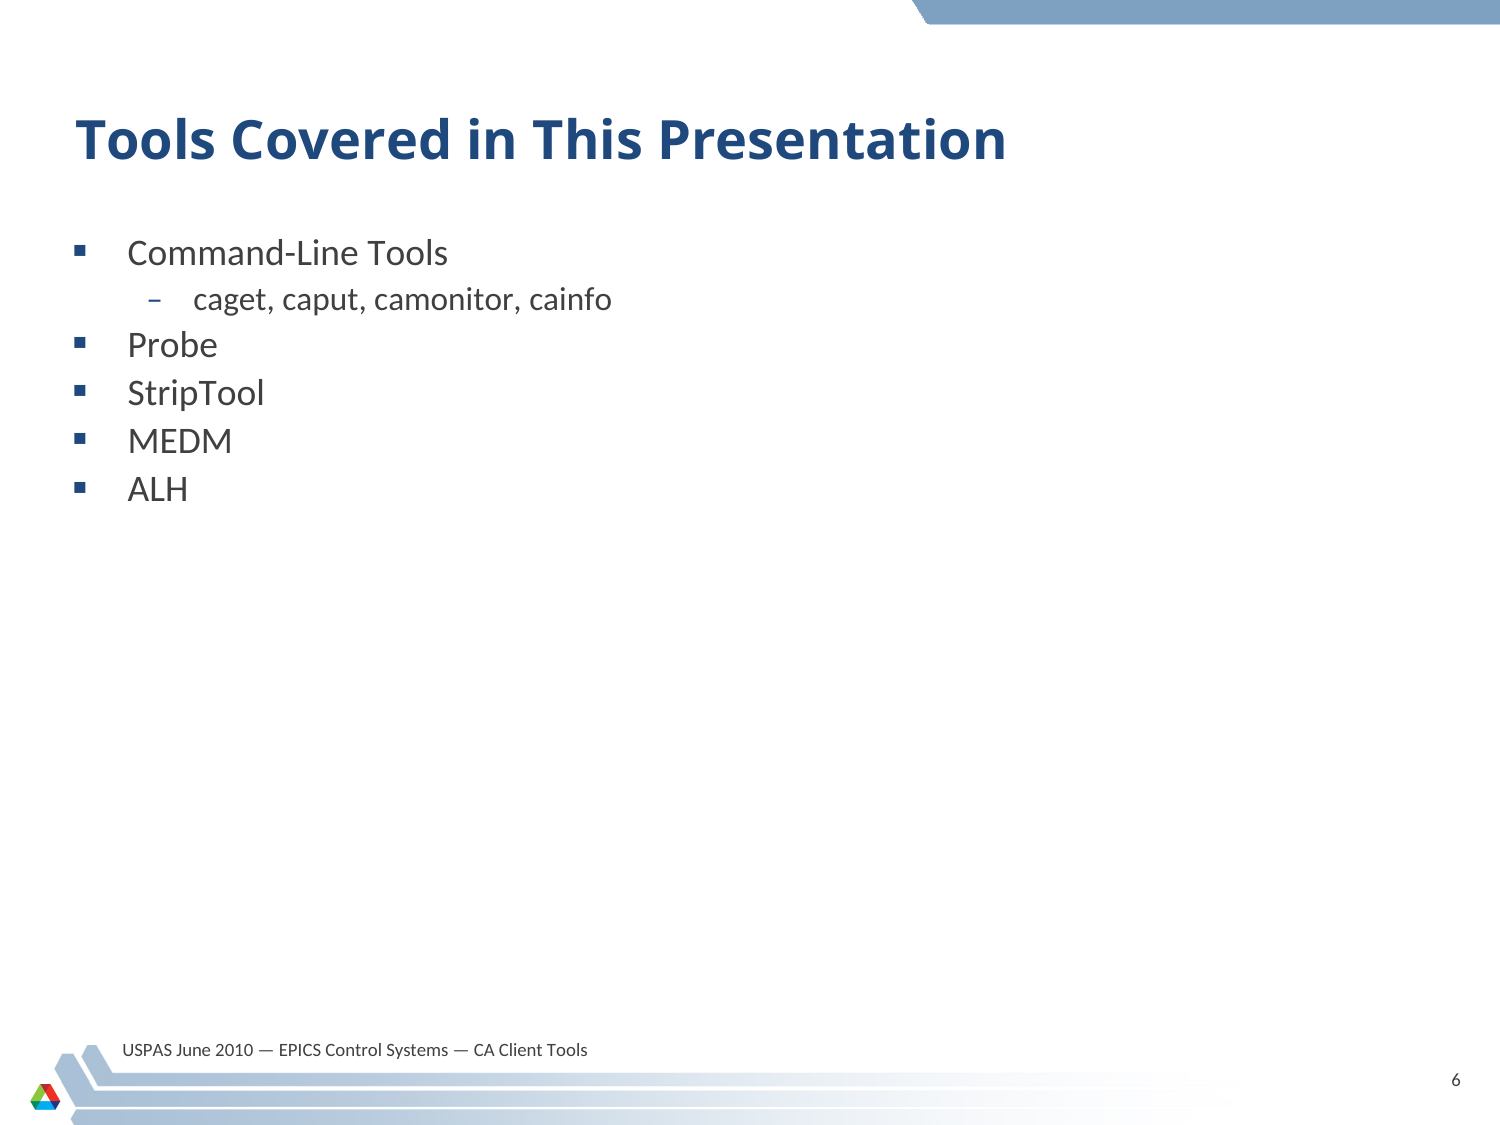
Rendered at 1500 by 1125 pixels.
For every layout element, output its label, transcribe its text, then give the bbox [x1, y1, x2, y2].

list Command-Line Tools caget, caput, camonitor, cainfo Probe StripTool MEDM ALH [56, 229, 1359, 741]
picture [0, 0, 1500, 26]
title Tools Covered in This Presentation [75, 45, 1426, 233]
picture [0, 1037, 1500, 1125]
